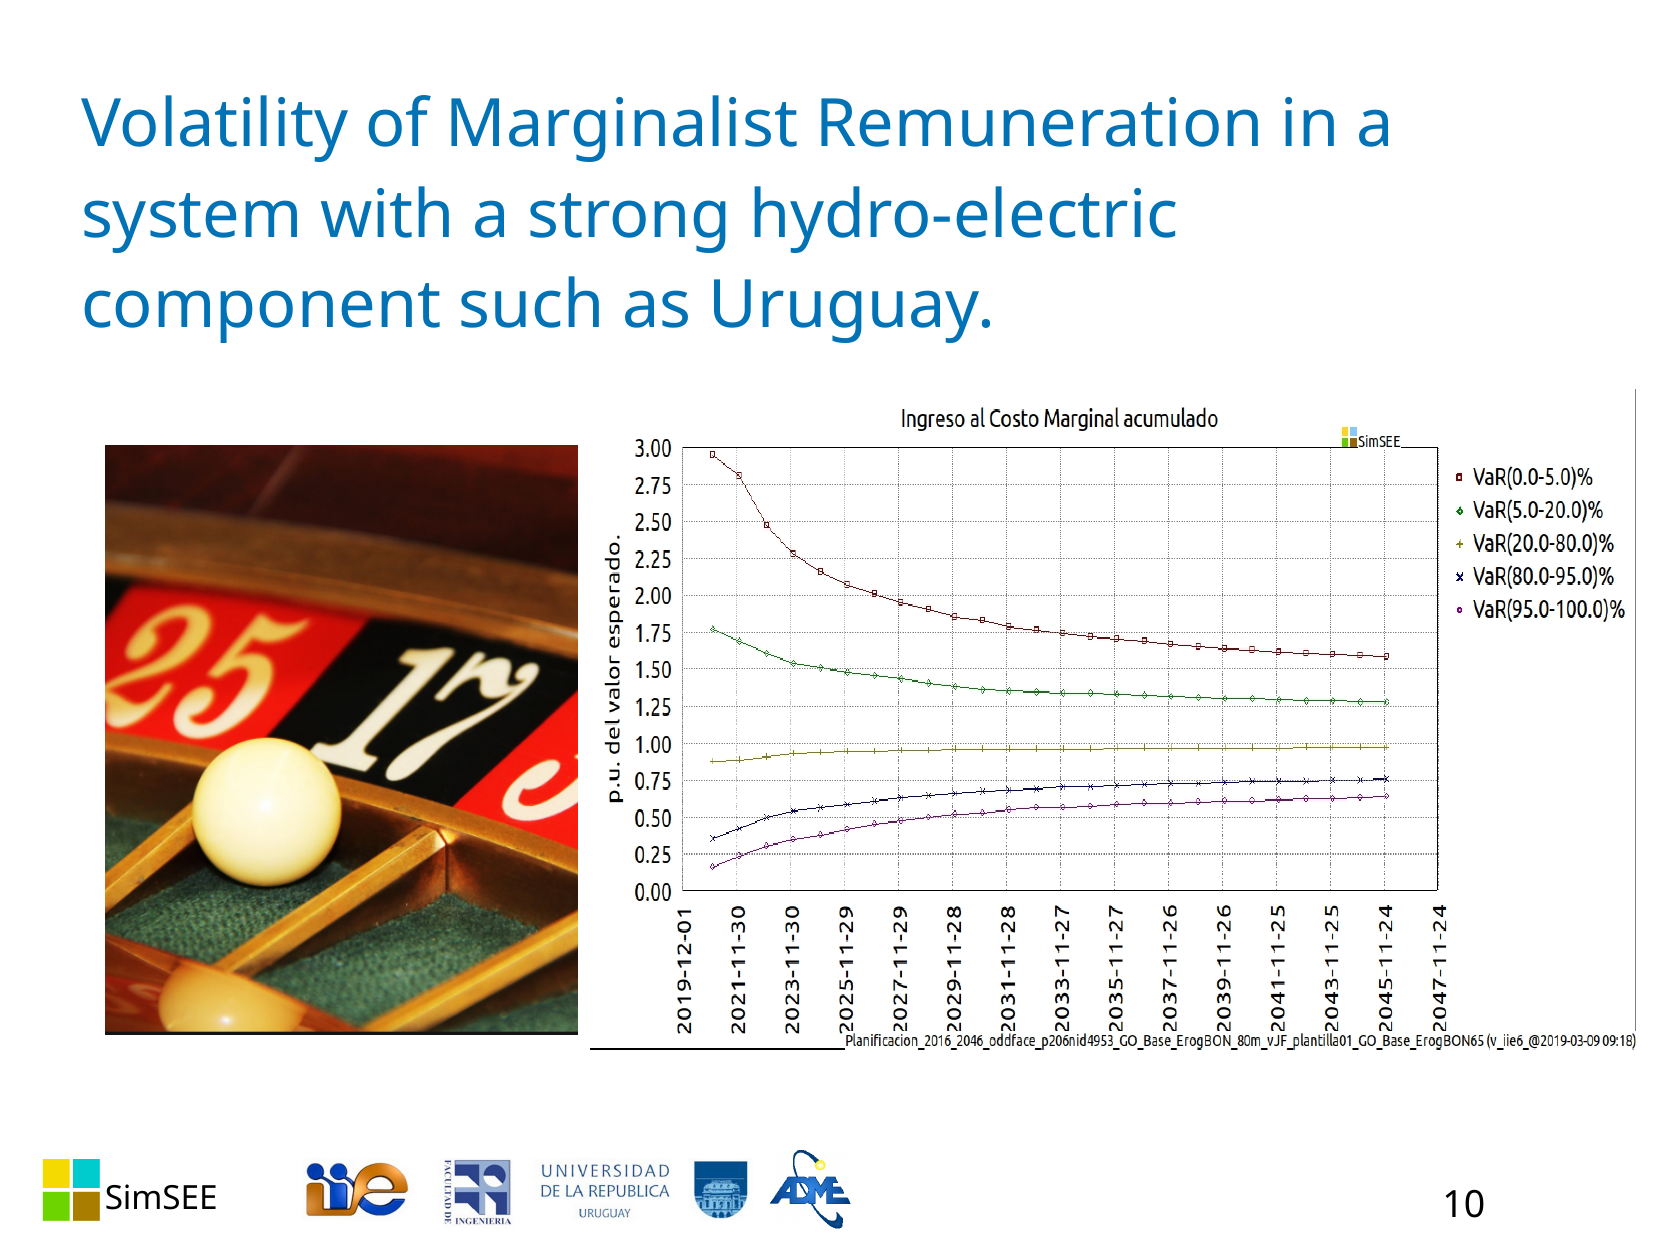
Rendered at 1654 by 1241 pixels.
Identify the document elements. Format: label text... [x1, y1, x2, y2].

picture [770, 1150, 853, 1230]
picture [296, 1154, 753, 1229]
picture [105, 445, 578, 1036]
picture [41, 1157, 102, 1223]
title Volatility of Marginalist Remuneration in a system with a strong hydro-electric component such as Uruguay. [75, 75, 1487, 313]
picture [590, 389, 1636, 1051]
